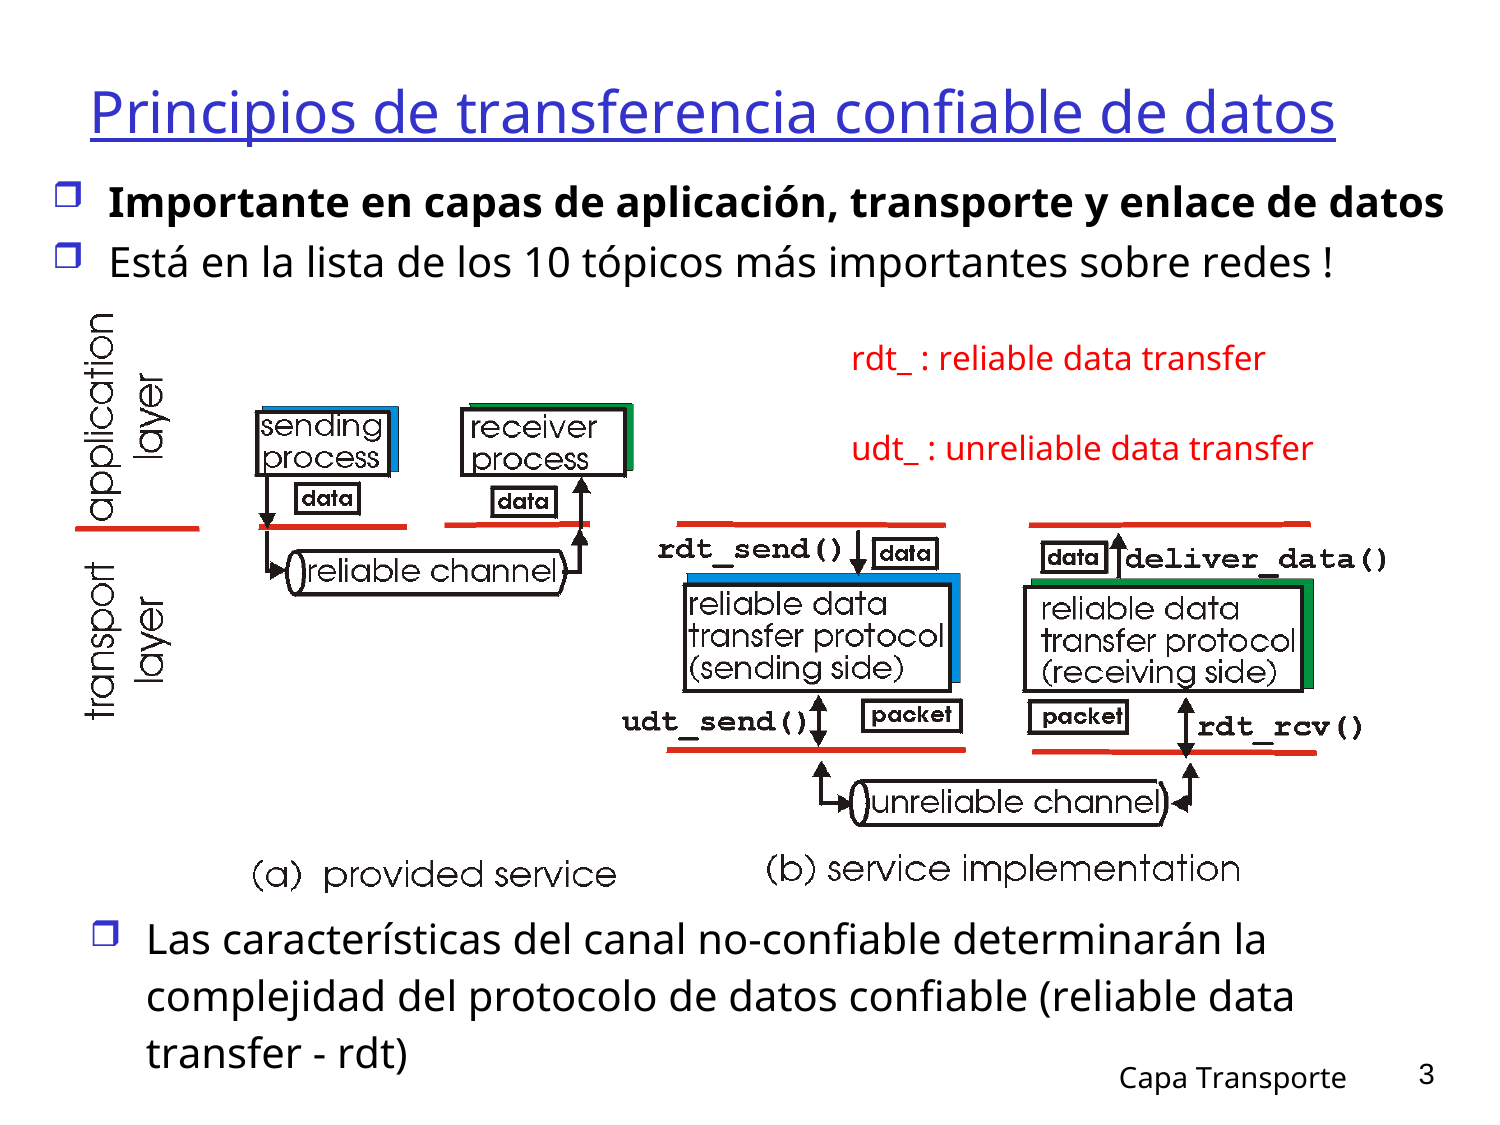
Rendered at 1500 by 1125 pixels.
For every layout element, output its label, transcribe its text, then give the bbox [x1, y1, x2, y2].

picture [75, 314, 1385, 893]
text_box rdt_ : reliable data transfer udt_ : unreliable data transfer [836, 326, 1330, 479]
list Importante en capas de aplicación, transporte y enlace de datos Está en la lista de los 10 tópicos más importantes sobre redes ! [37, 168, 1463, 356]
list Las características del canal no-confiable determinarán la complejidad del protocolo de datos confiable (reliable data transfer - rdt)‏ [75, 902, 1352, 1068]
title Principios de transferencia confiable de datos [75, 33, 1438, 168]
